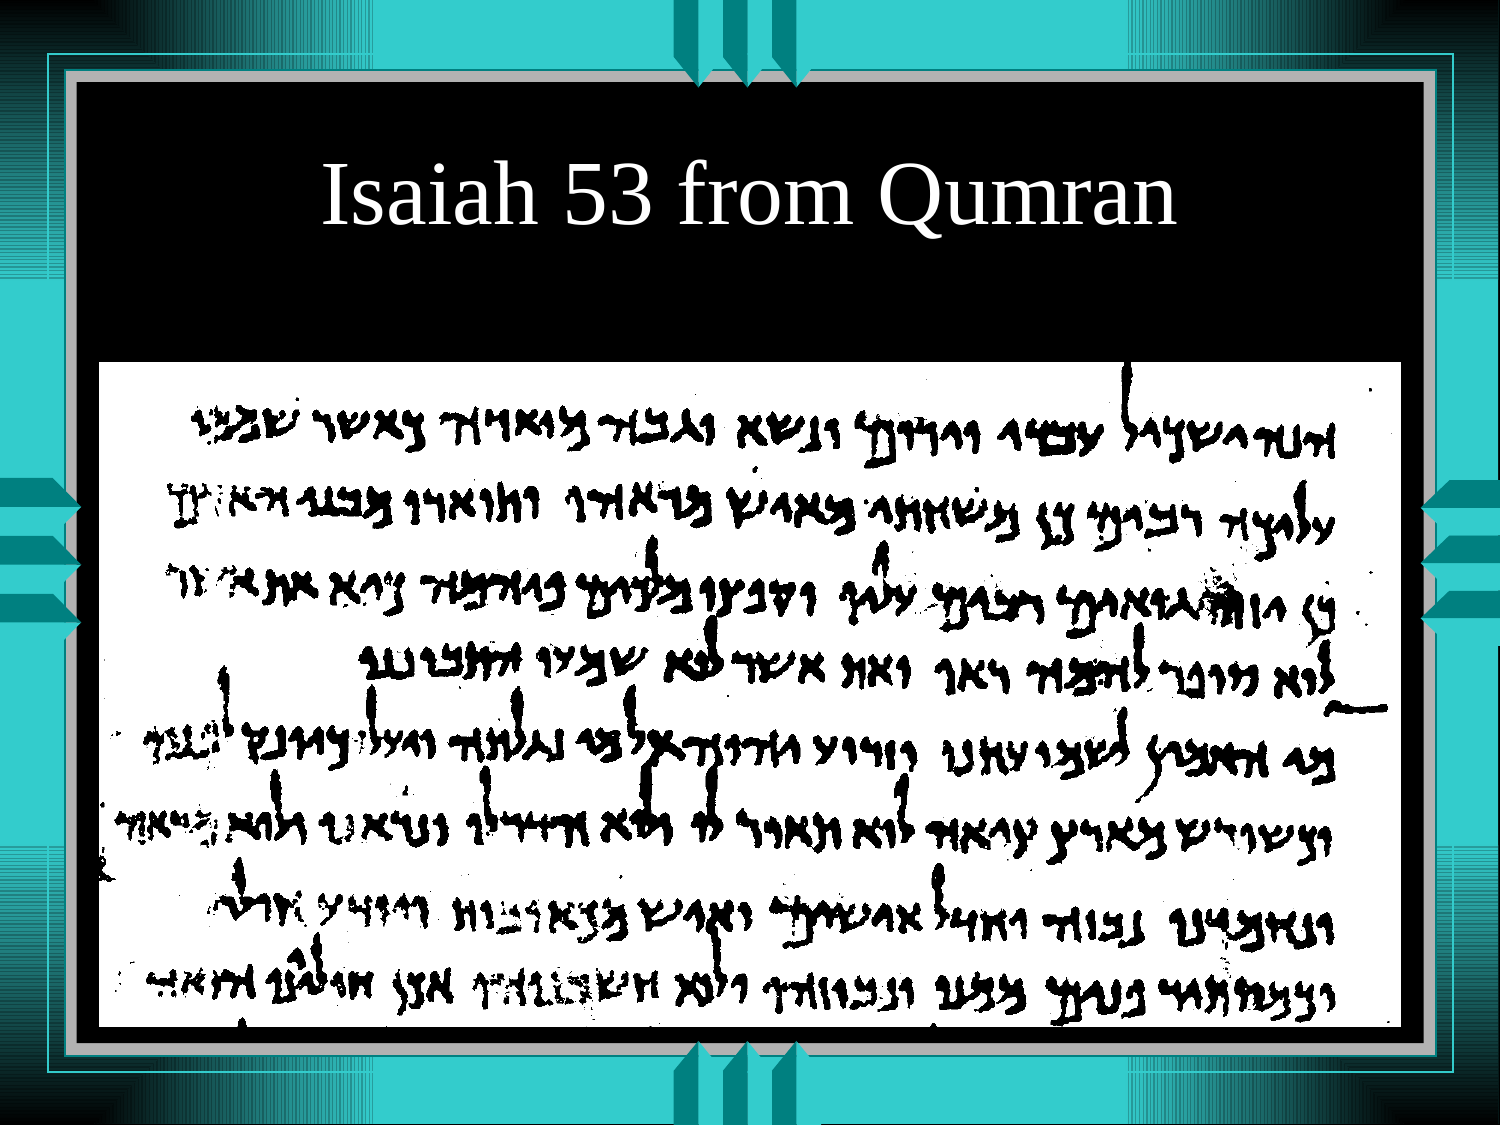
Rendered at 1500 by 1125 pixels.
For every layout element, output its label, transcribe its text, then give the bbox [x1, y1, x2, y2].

title Isaiah 53 from Qumran [112, 99, 1388, 288]
picture [99, 362, 1401, 1027]
